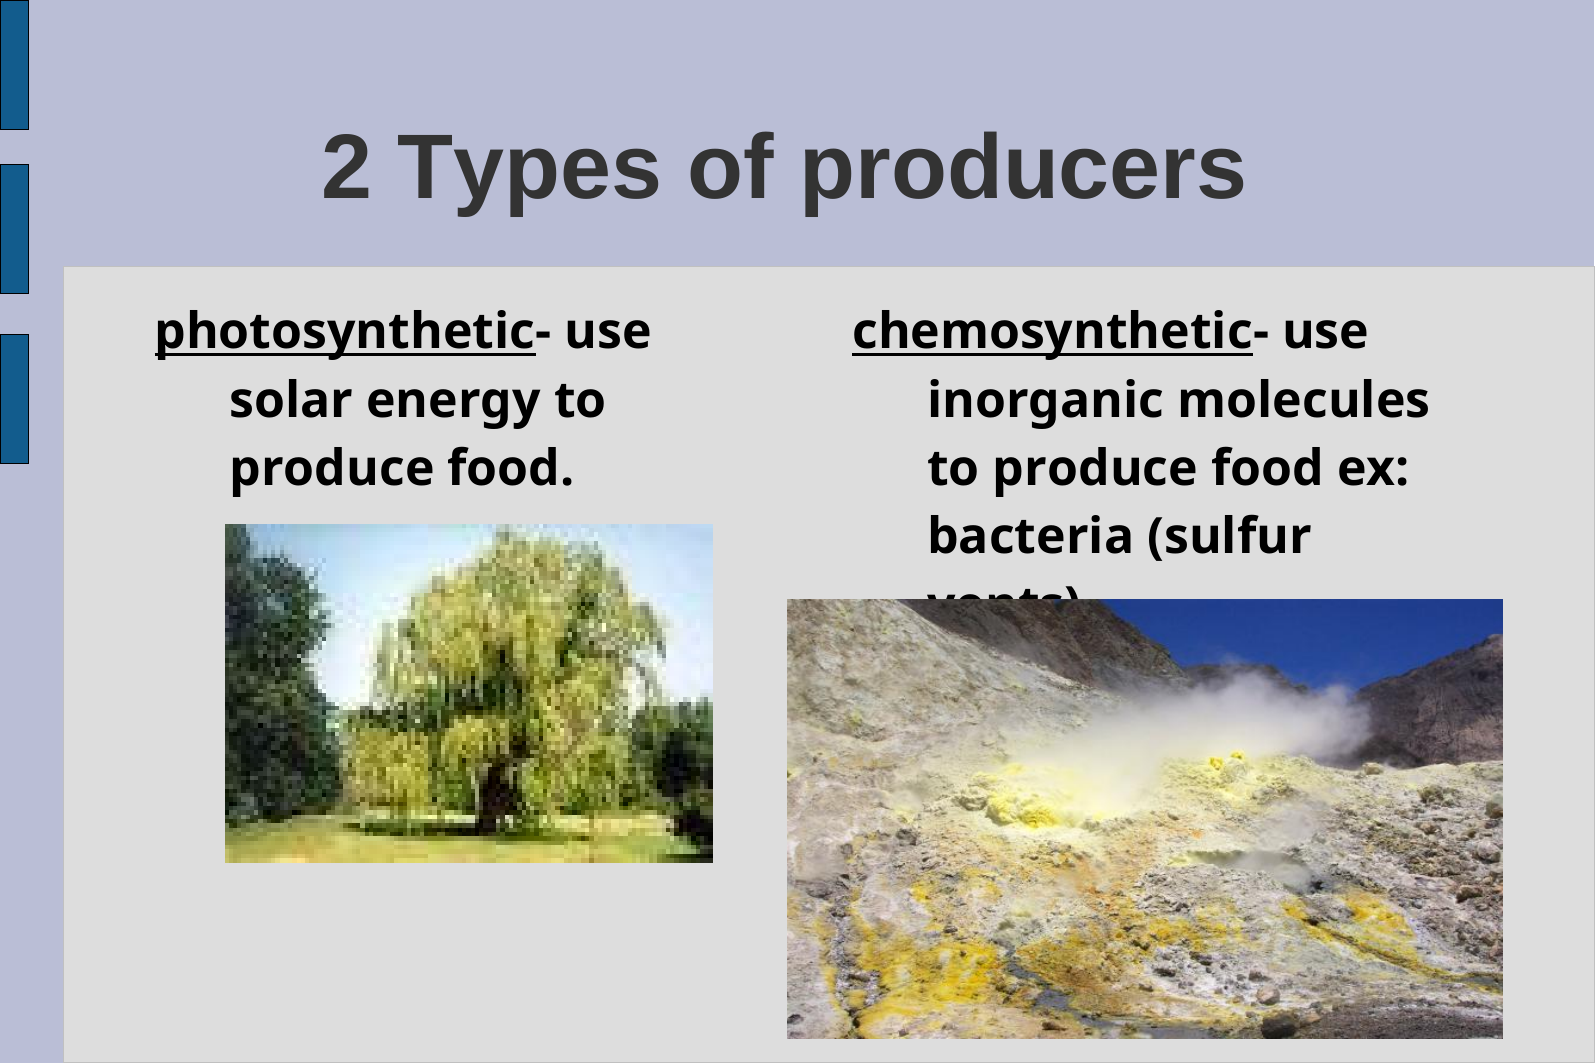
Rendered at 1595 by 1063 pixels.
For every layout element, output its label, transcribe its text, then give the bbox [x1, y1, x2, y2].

list photosynthetic- use solar energy to produce food. [117, 295, 782, 966]
title 2 Types of producers [117, 78, 1479, 256]
picture [225, 524, 713, 863]
list chemosynthetic- use inorganic molecules to produce food ex: bacteria (sulfur vents) [814, 295, 1480, 599]
picture [787, 599, 1503, 1039]
